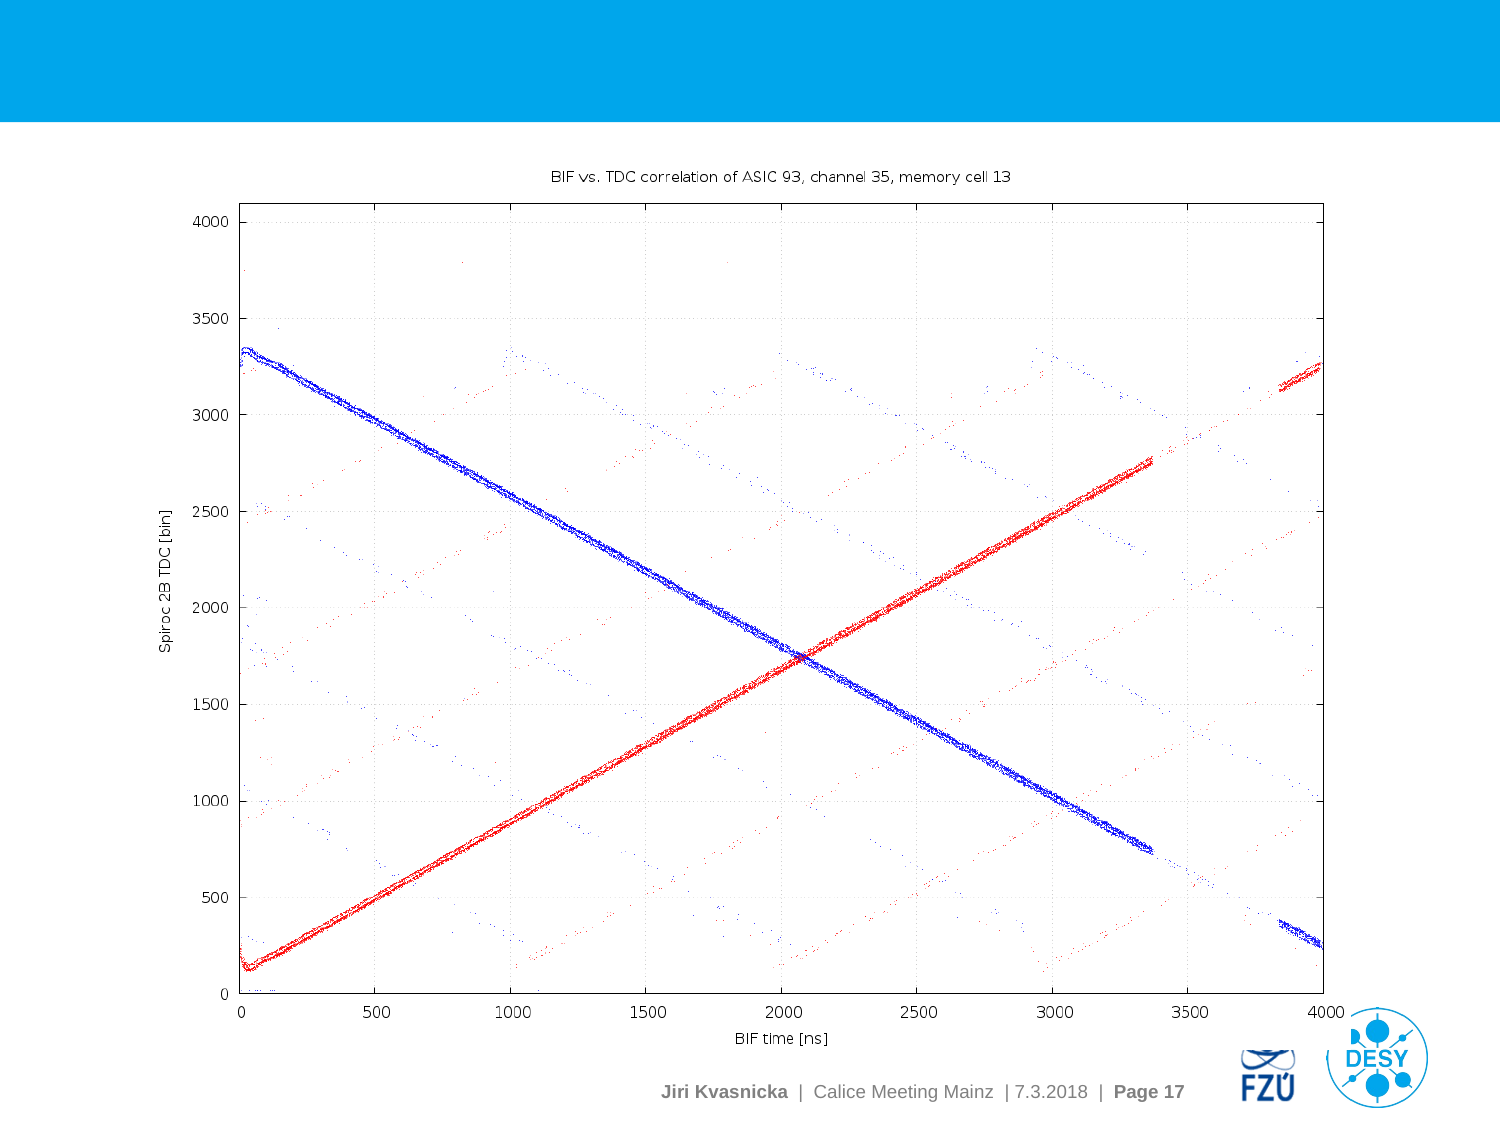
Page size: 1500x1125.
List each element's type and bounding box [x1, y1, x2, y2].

picture [150, 149, 1428, 1110]
